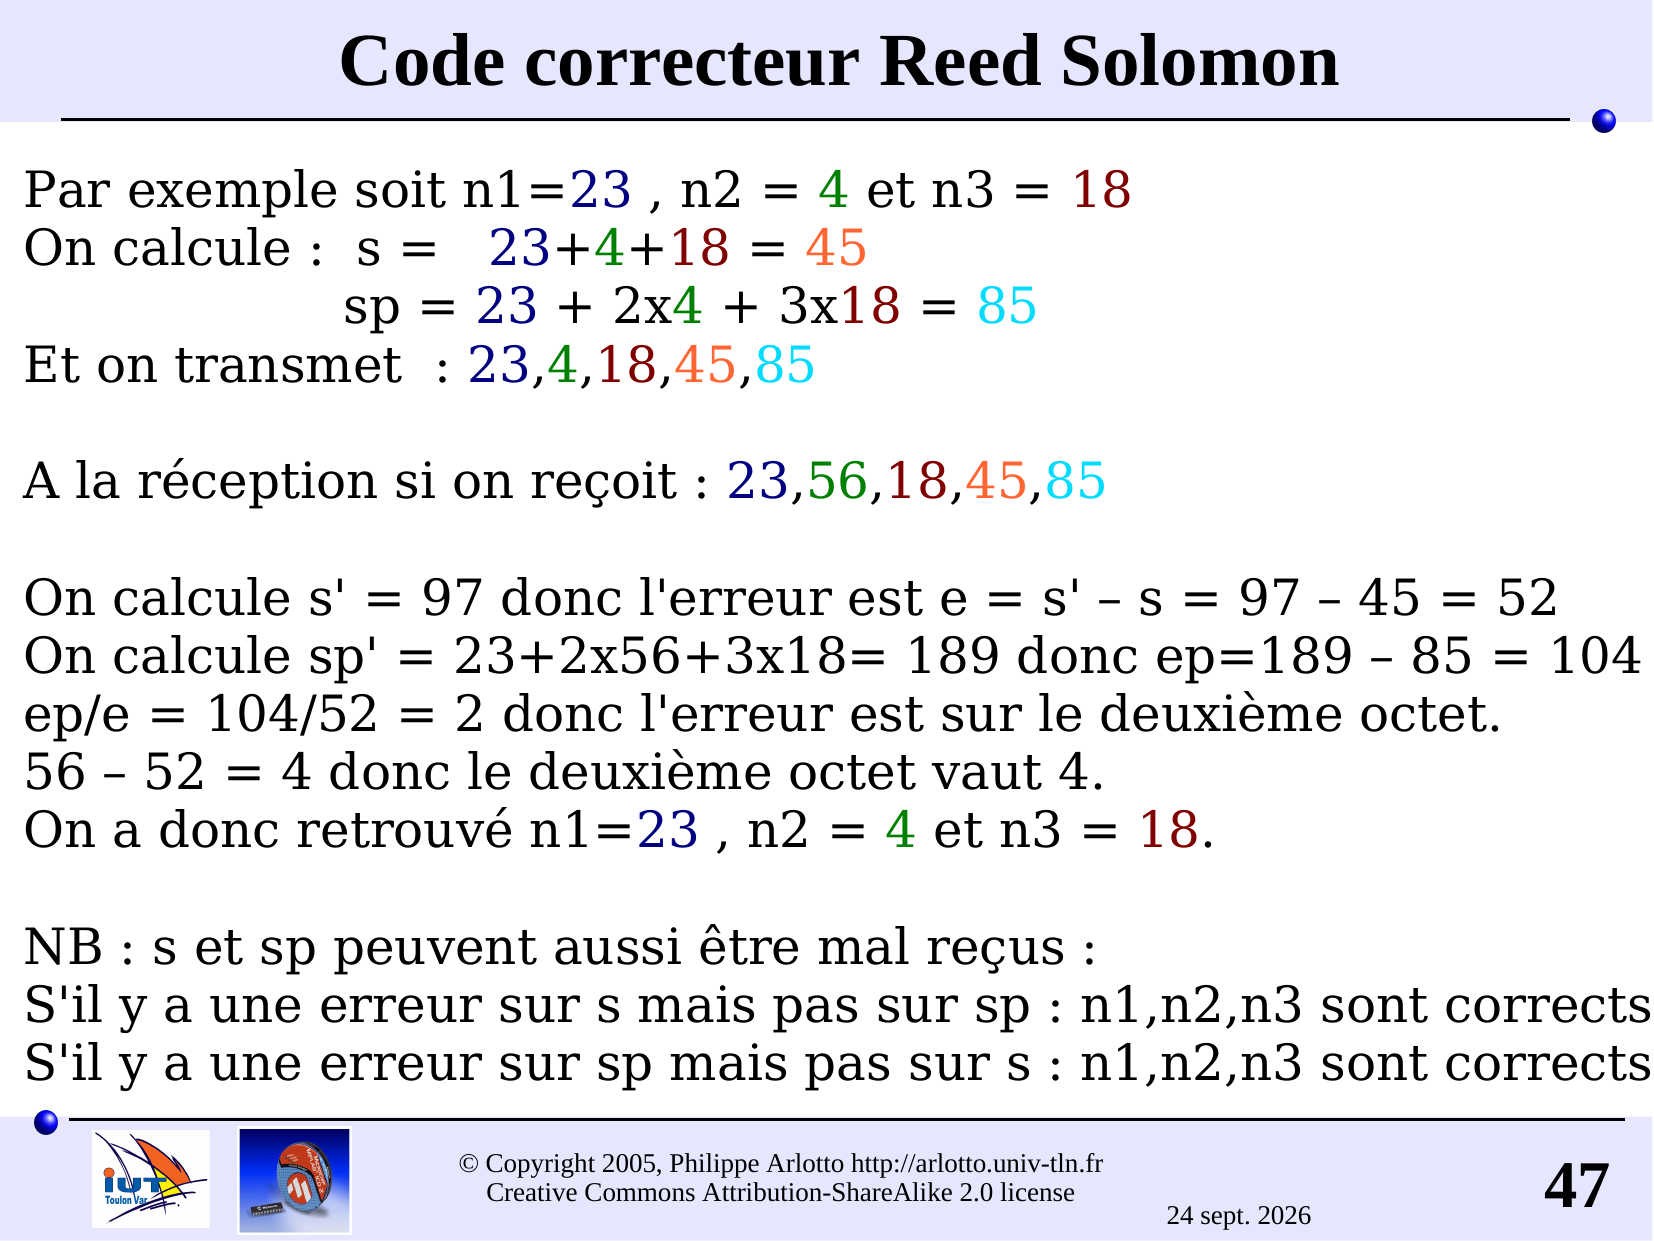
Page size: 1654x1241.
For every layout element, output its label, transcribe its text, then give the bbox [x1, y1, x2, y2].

text_box Par exemple soit n1=23 , n2 = 4 et n3 = 18 On calcule : s = 23+4+18 = 45 sp = 23 + 2x4 + 3x18 = 85 Et on transmet : 23,4,18,45,85 A la réception si on reçoit : 23,56,18,45,85 On calcule s' = 97 donc l'erreur est e = s' – s = 97 – 45 = 52 On calcule sp' = 23+2x56+3x18= 189 donc ep=189 – 85 = 104 ep/e = 104/52 = 2 donc l'erreur est sur le deuxième octet. 56 – 52 = 4 donc le deuxième octet vaut 4. On a donc retrouvé n1=23 , n2 = 4 et n3 = 18. NB : s et sp peuvent aussi être mal reçus : S'il y a une erreur sur s mais pas sur sp : n1,n2,n3 sont corrects S'il y a une erreur sur sp mais pas sur s : n1,n2,n3 sont corrects [23, 160, 1653, 1151]
picture [237, 1151, 352, 1235]
title Code correcteur Reed Solomon [95, 11, 1585, 110]
